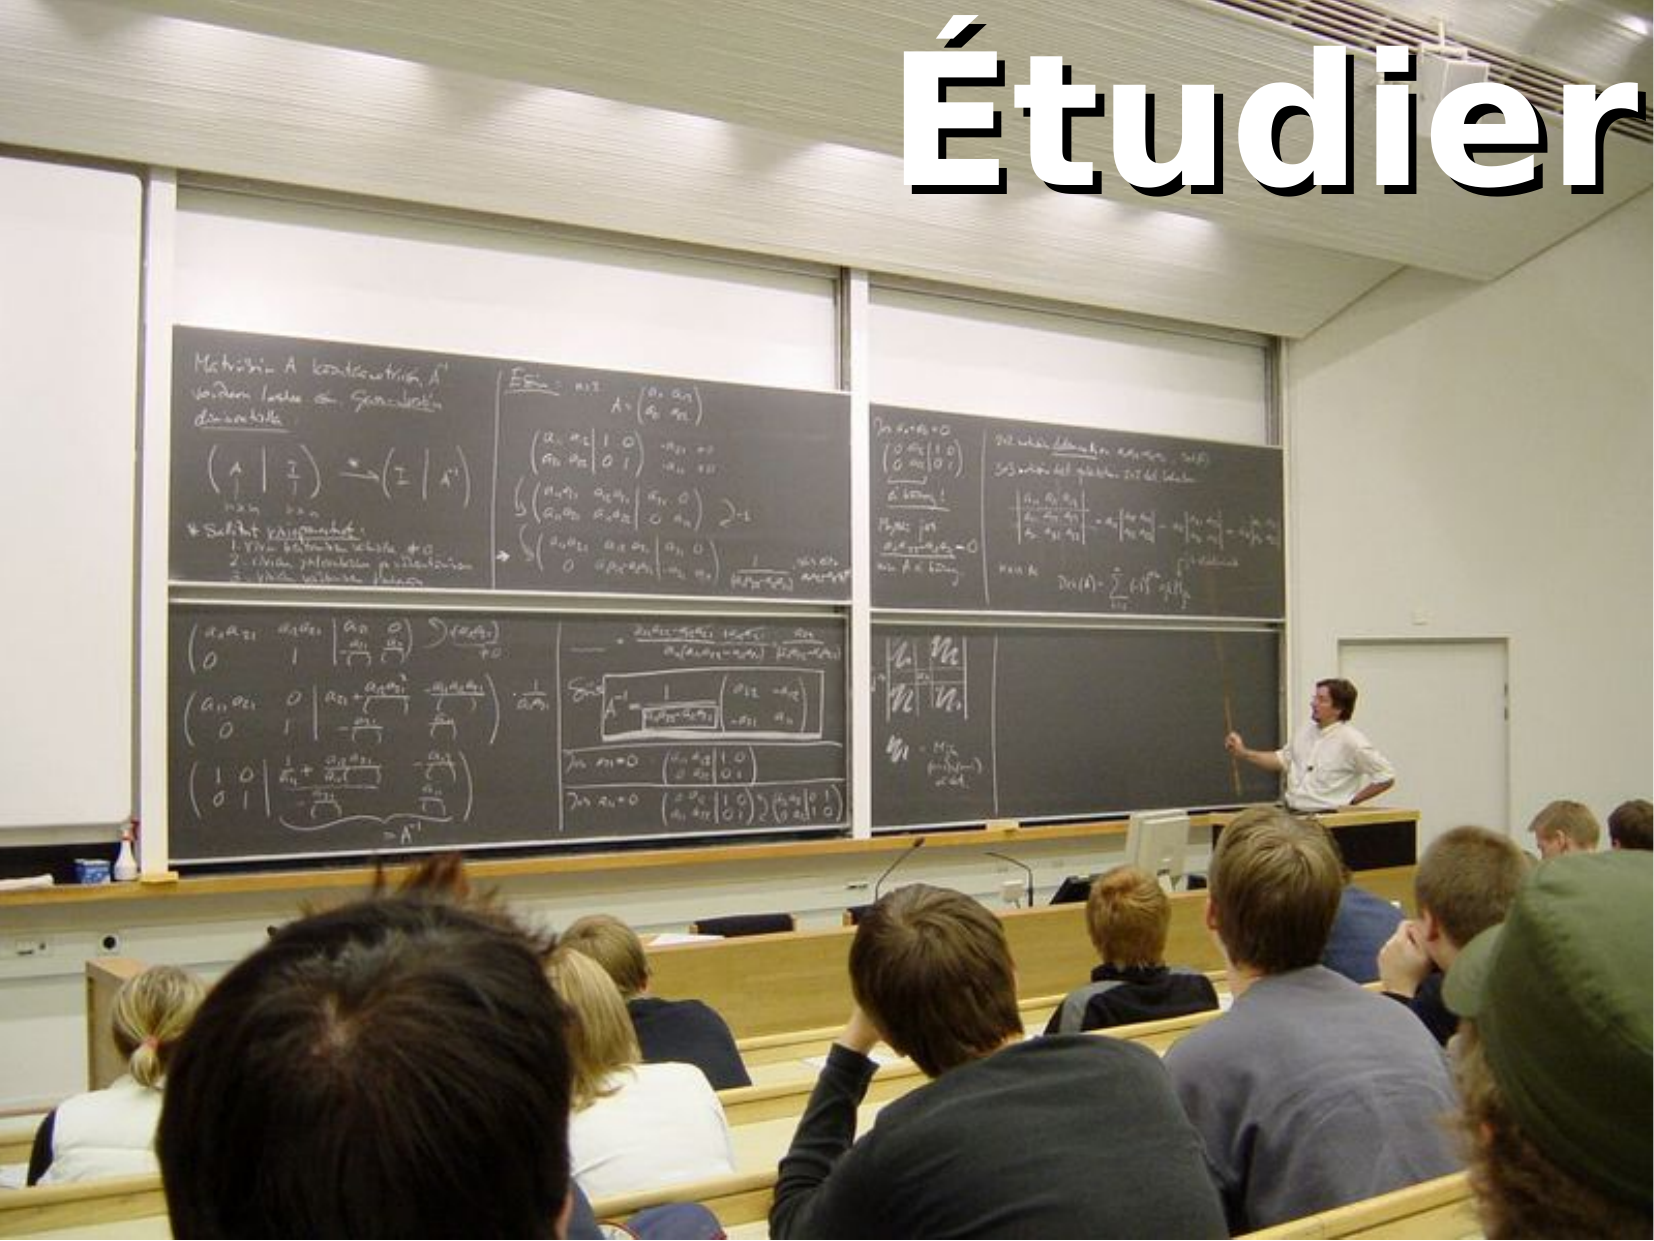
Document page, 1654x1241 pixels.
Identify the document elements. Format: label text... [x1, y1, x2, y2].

text_box Étudier [797, 8, 1654, 237]
picture [0, 0, 1654, 1240]
